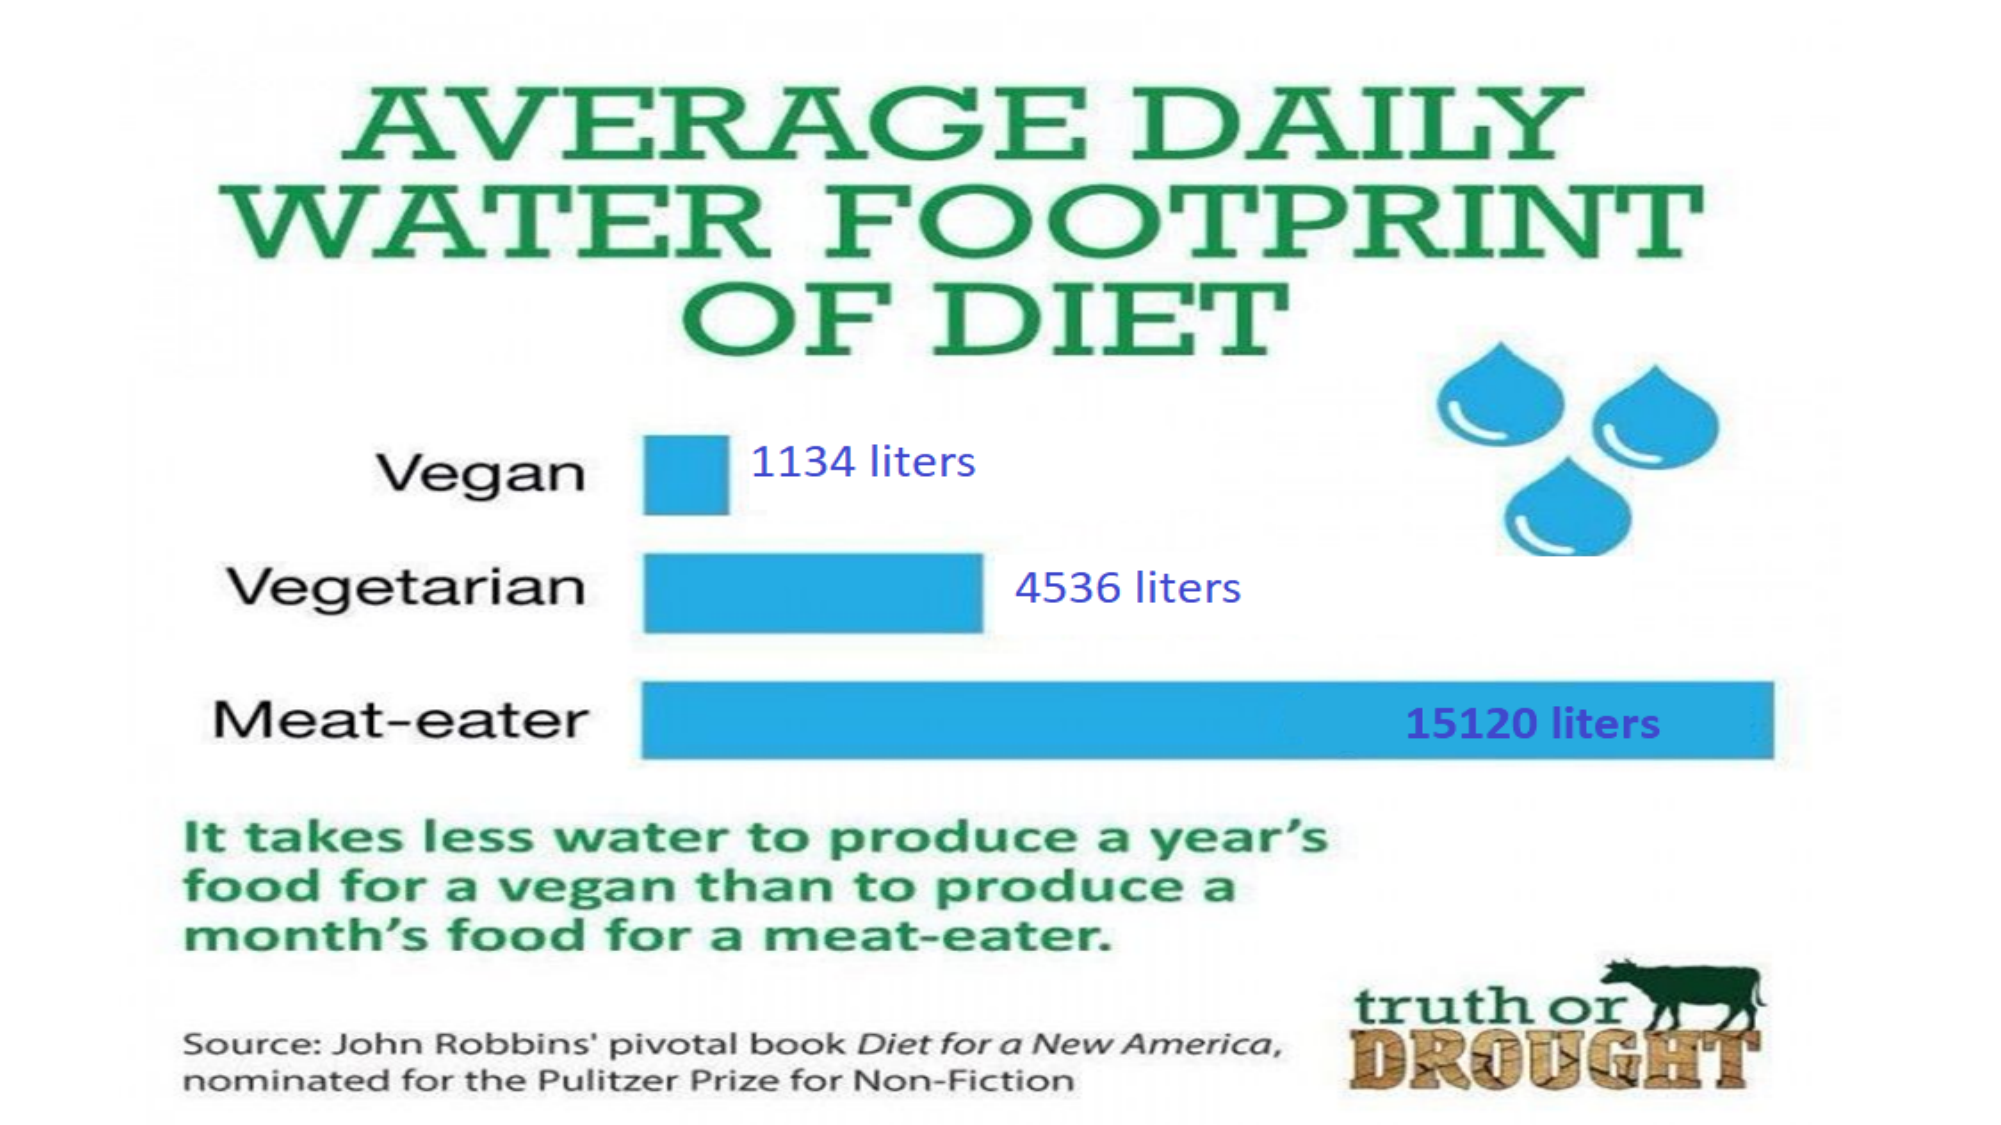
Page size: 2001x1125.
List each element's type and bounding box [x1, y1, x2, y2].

picture [119, 12, 1845, 1125]
